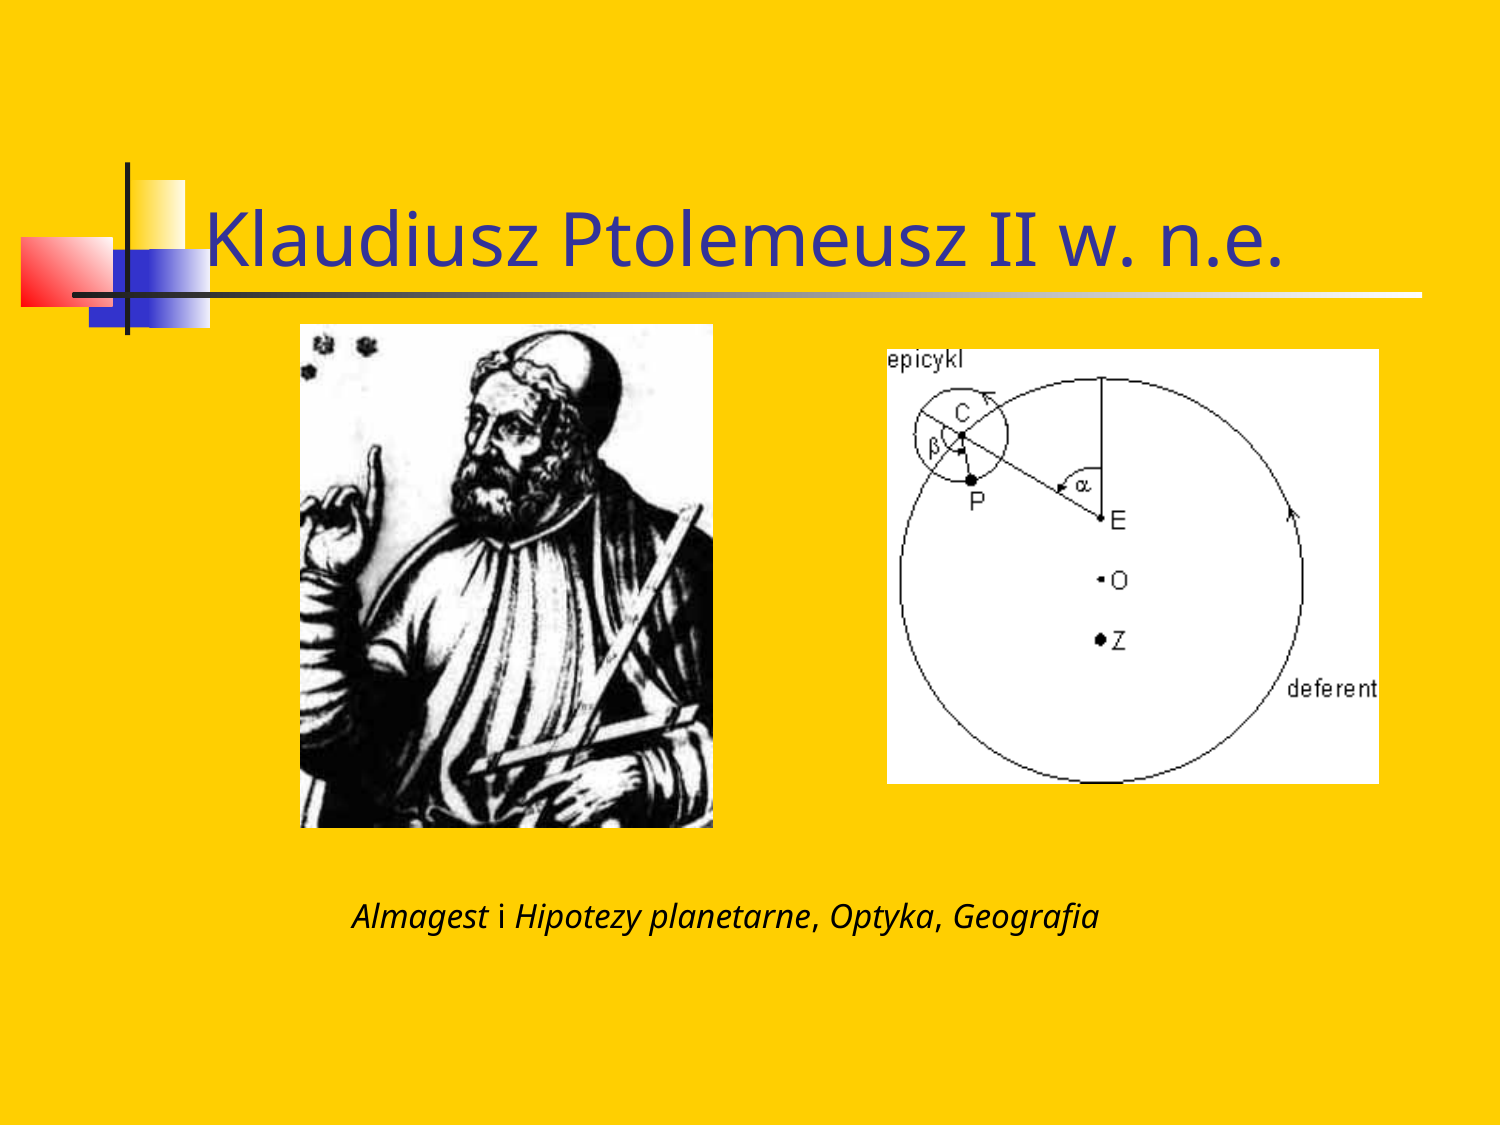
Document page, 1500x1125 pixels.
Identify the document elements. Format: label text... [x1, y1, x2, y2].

picture [887, 349, 1379, 784]
picture [300, 324, 713, 828]
text_box Almagest i Hipotezy planetarne, Optyka, Geografia [337, 887, 1500, 943]
title Klaudiusz Ptolemeusz II w. n.e. [188, 101, 1468, 289]
